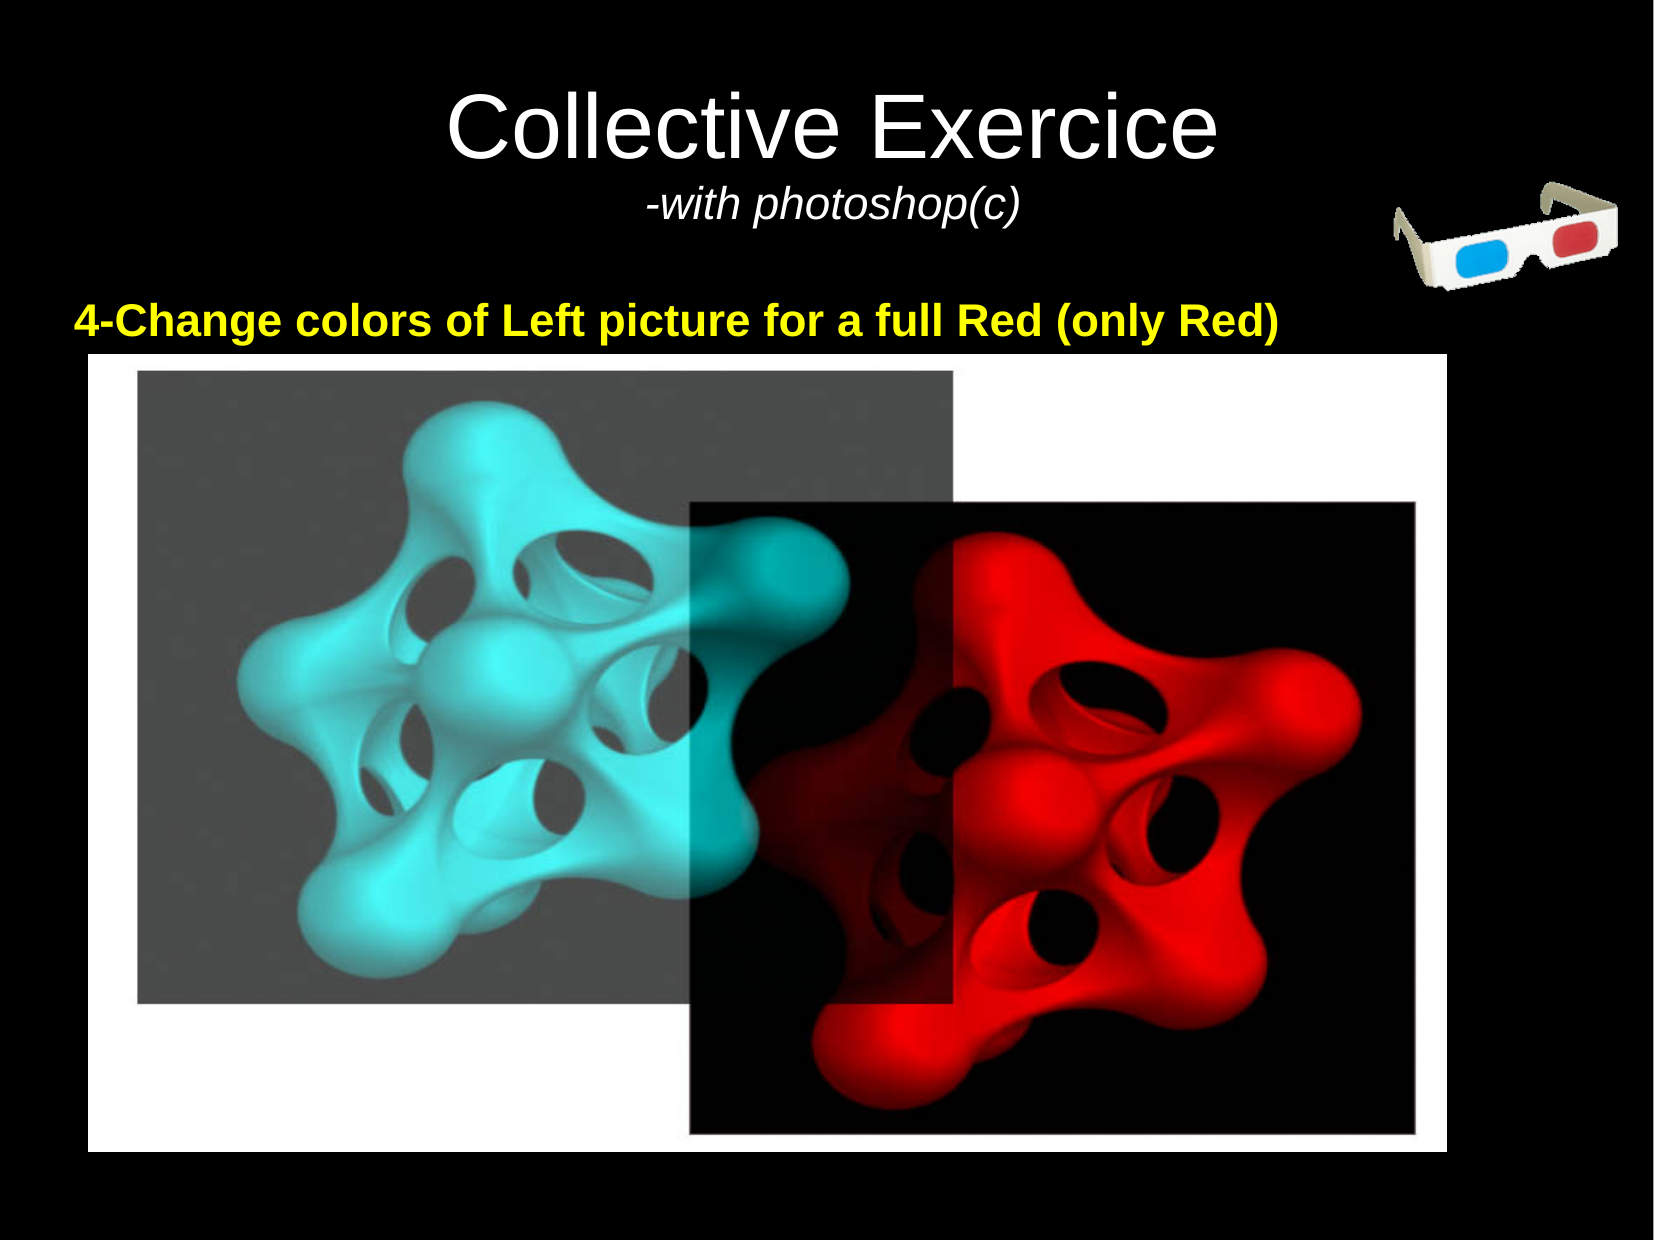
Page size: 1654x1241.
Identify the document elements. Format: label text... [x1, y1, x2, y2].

picture [1388, 176, 1625, 296]
picture [88, 354, 1447, 1152]
title Collective Exercice -with photoshop(c) [89, 59, 1578, 246]
text_box 4-Change colors of Left picture for a full Red (only Red) [59, 287, 1595, 355]
